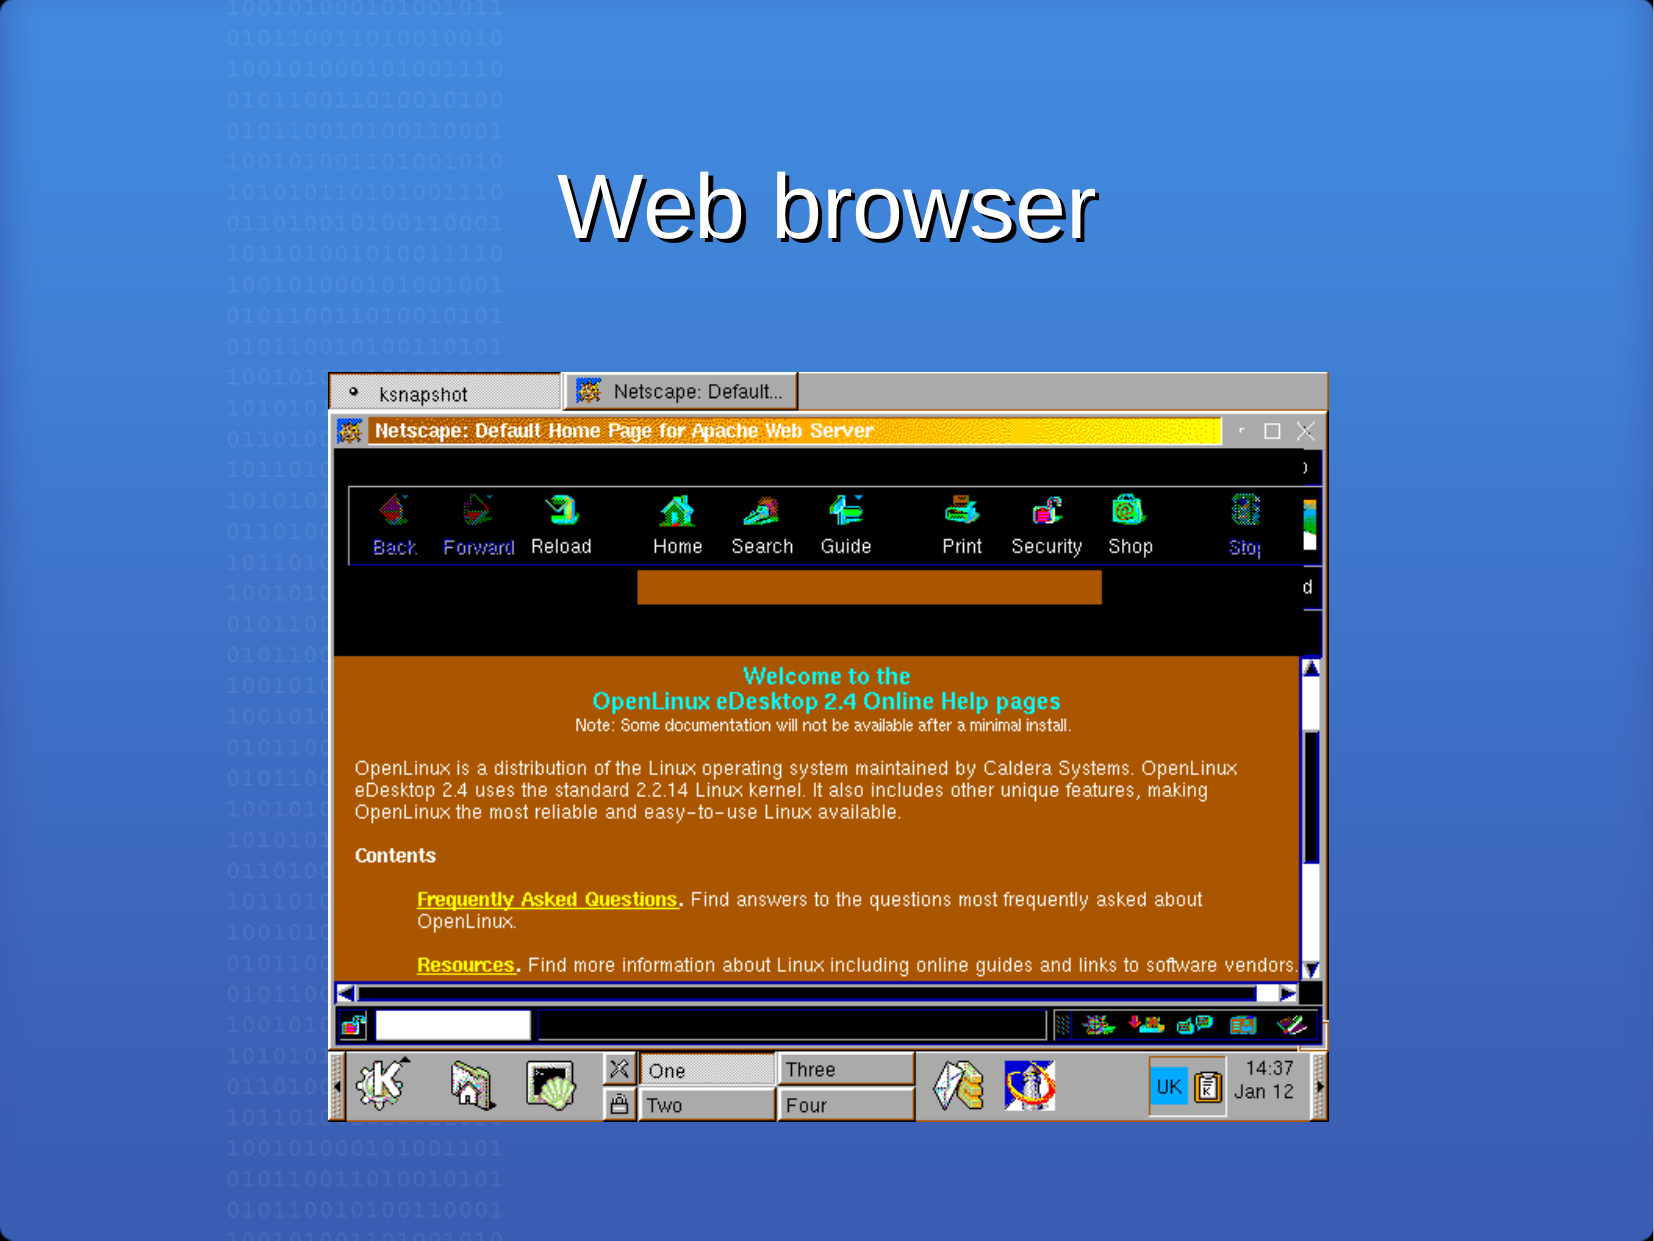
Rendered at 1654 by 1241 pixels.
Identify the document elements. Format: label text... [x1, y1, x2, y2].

title Web browser [121, 110, 1534, 303]
picture [0, 0, 1654, 1241]
chart [121, 344, 1534, 1127]
